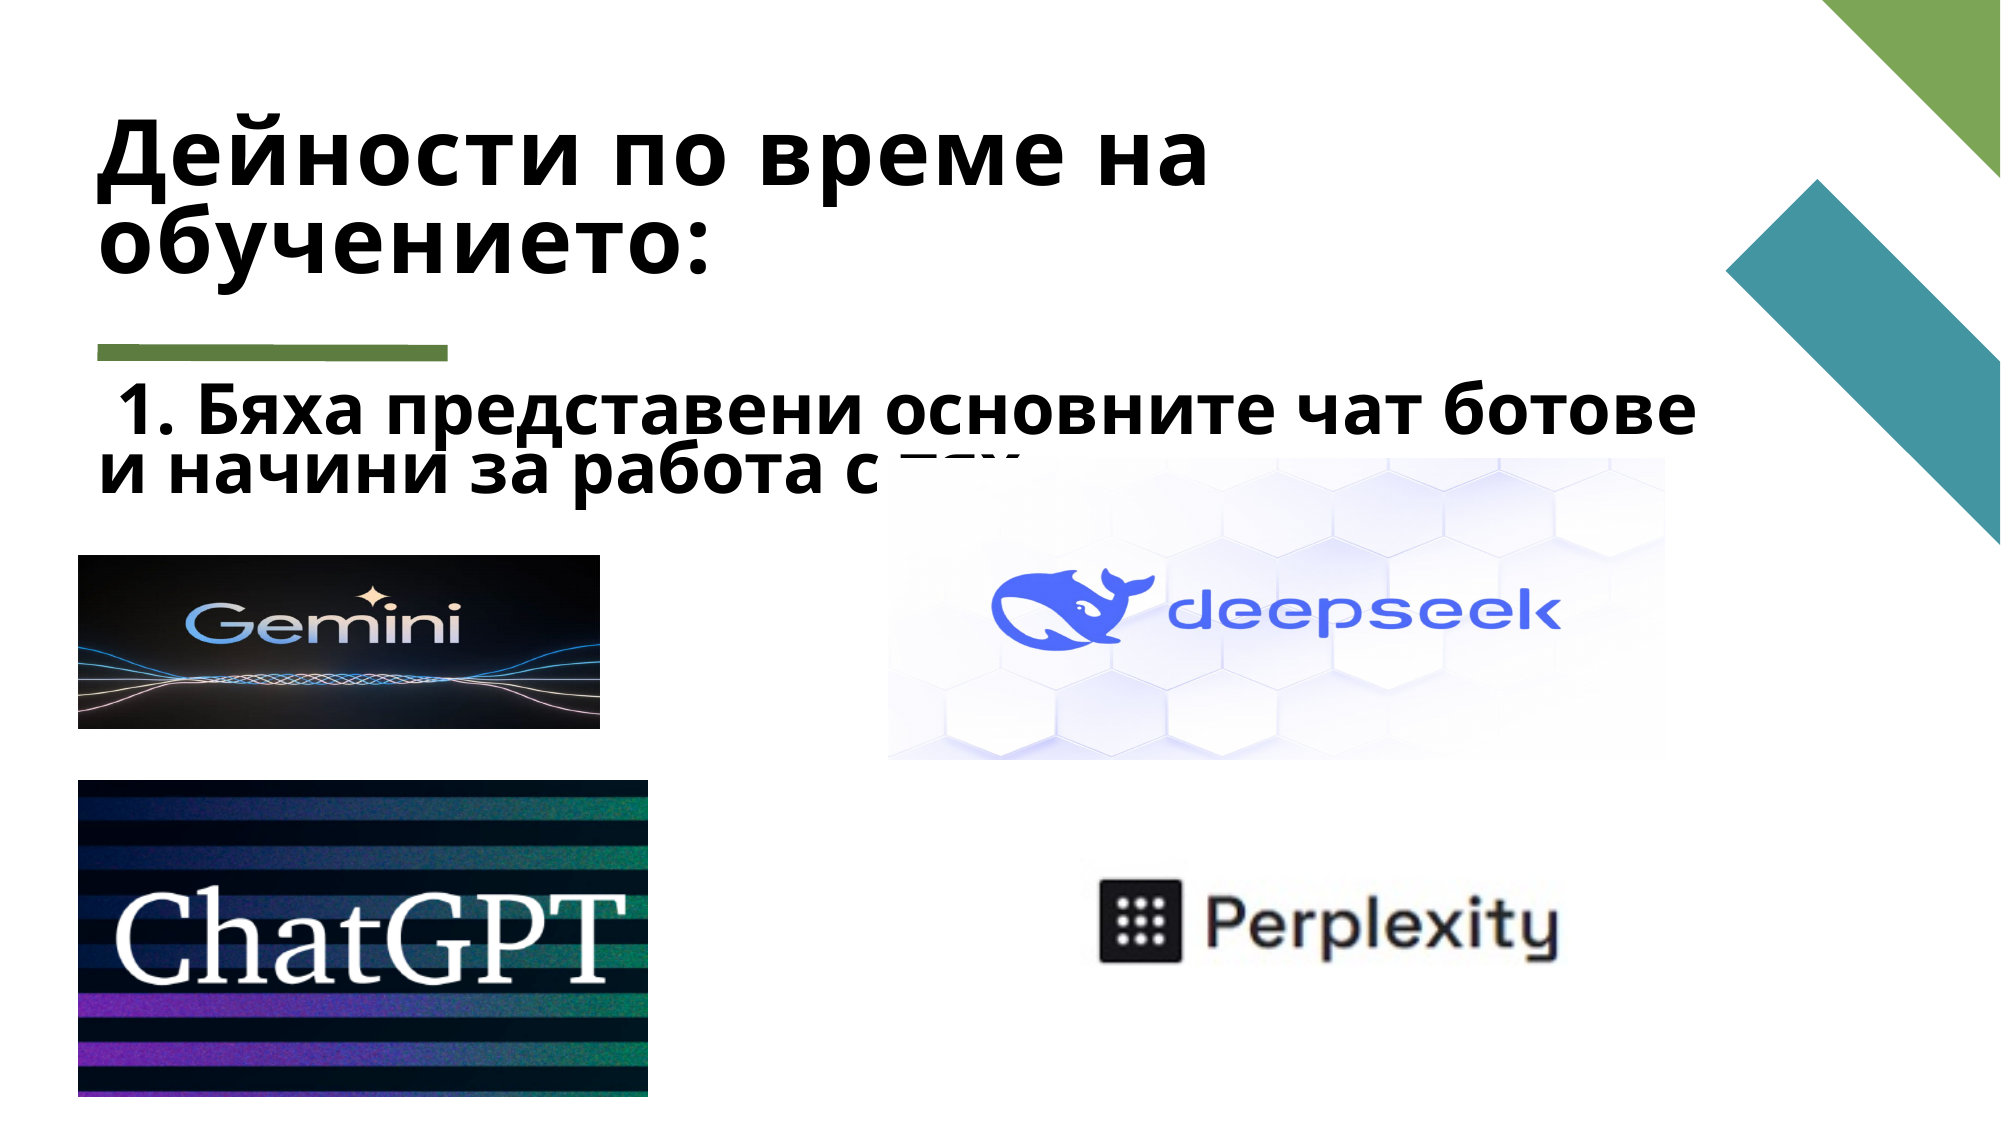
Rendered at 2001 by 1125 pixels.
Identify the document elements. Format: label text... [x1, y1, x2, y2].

title Дейности по време на обучението: [97, 45, 1702, 291]
list 1. Бяха представени основните чат ботове и начини за работа с тях. [97, 379, 1702, 516]
picture [78, 780, 648, 1097]
picture [888, 458, 1665, 760]
picture [1061, 838, 1589, 1006]
picture [78, 555, 600, 729]
